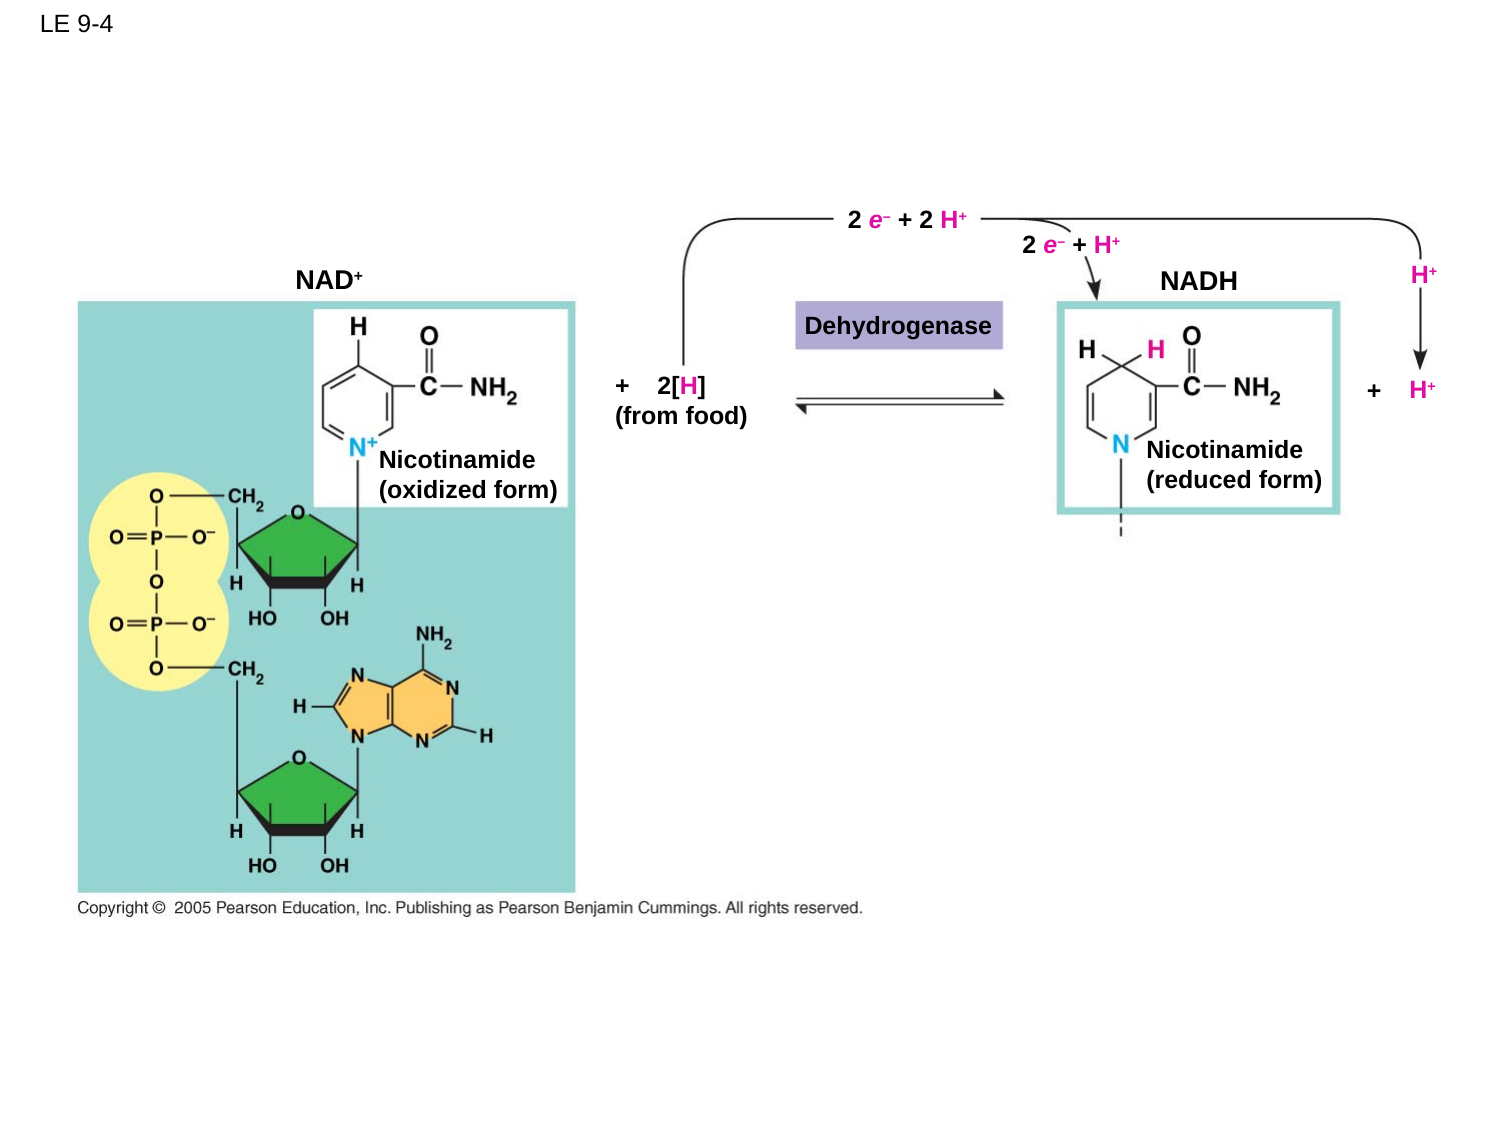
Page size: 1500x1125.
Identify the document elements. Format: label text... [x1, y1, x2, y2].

text_box 2 e– + 2 H+ [847, 203, 977, 235]
text_box 2 e– + H+ [1022, 228, 1151, 260]
text_box Dehydrogenase [804, 309, 1005, 347]
text_box + [1366, 374, 1381, 397]
text_box H+ [1409, 373, 1440, 402]
text_box Nicotinamide (reduced form) [1146, 433, 1332, 501]
picture [49, 198, 1450, 927]
text_box H+ [1410, 258, 1441, 288]
text_box NADH [1160, 263, 1241, 297]
text_box Nicotinamide (oxidized form) [378, 444, 598, 506]
title LE 9-4 [24, 0, 351, 51]
text_box + 2[H] (from food) [615, 369, 761, 447]
text_box NAD+ [295, 268, 367, 294]
